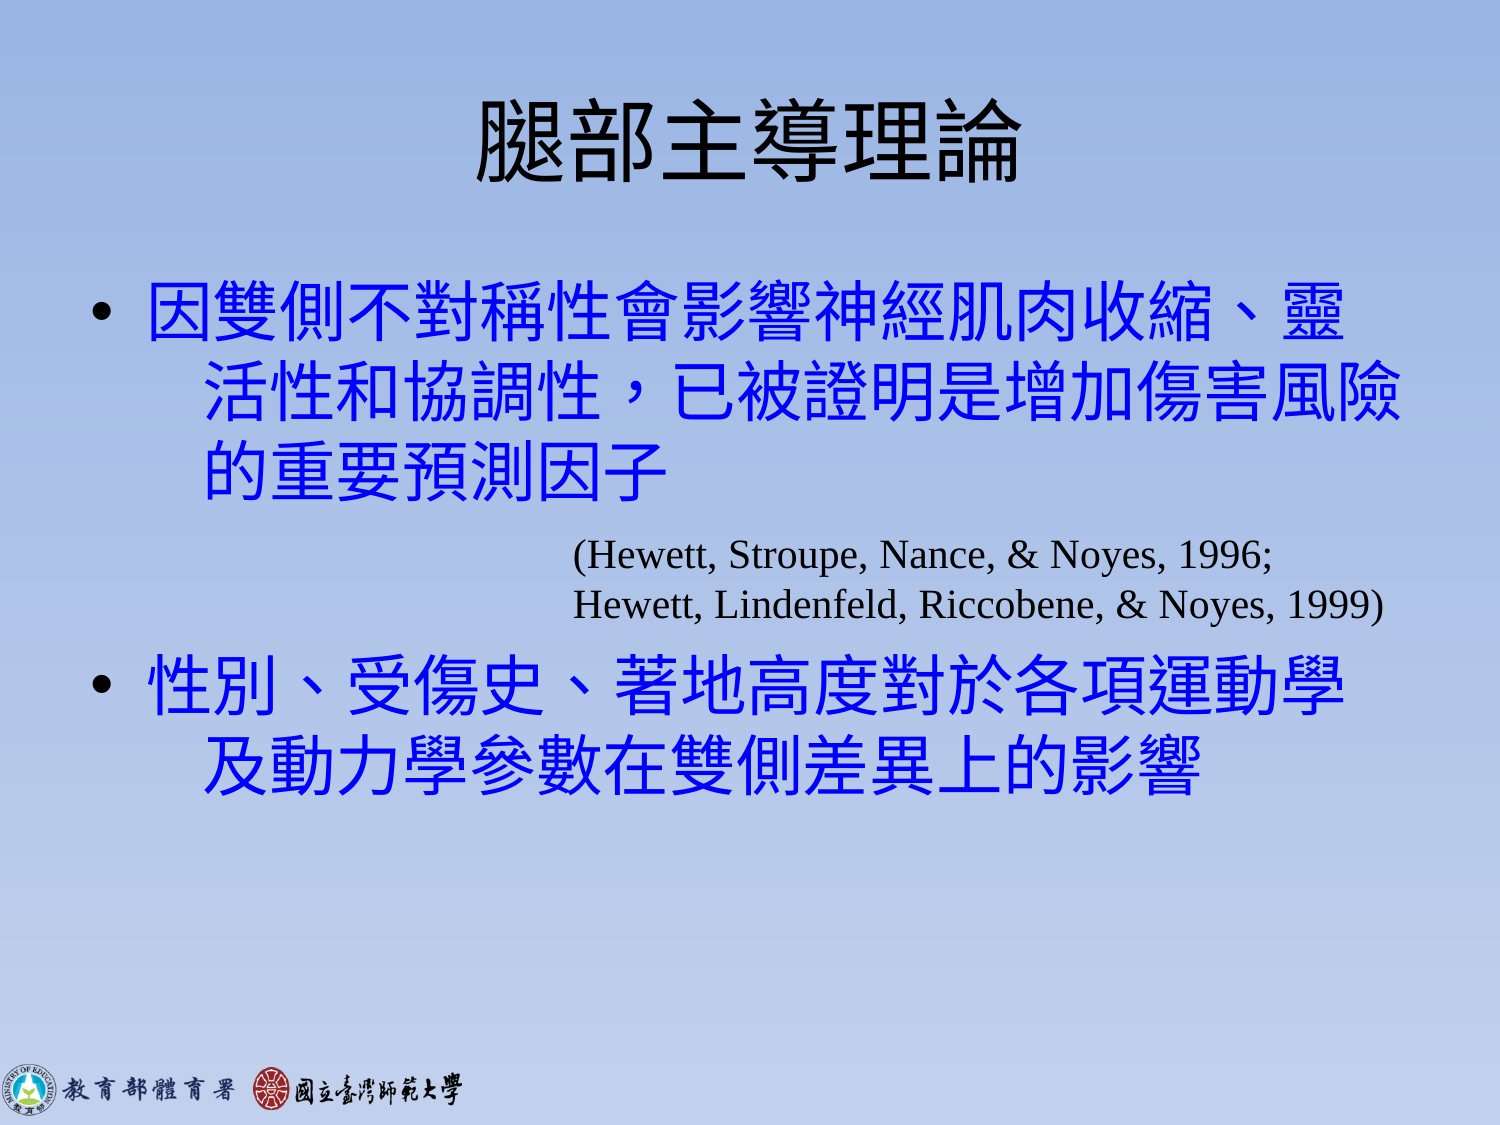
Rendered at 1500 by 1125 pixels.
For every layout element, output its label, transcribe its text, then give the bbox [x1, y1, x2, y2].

title 腿部主導理論 [75, 45, 1426, 233]
list 因雙側不對稱性會影響神經肌肉收縮、靈活性和協調性，已被證明是增加傷害風險的重要預測因子 (Hewett, Stroupe, Nance, & Noyes, 1996; Hewett, Lindenfeld, Riccobene, & Noyes, 1999) 性別、受傷史、著地高度對於各項運動學及動力學參數在雙側差異上的影響 [75, 262, 1426, 1005]
